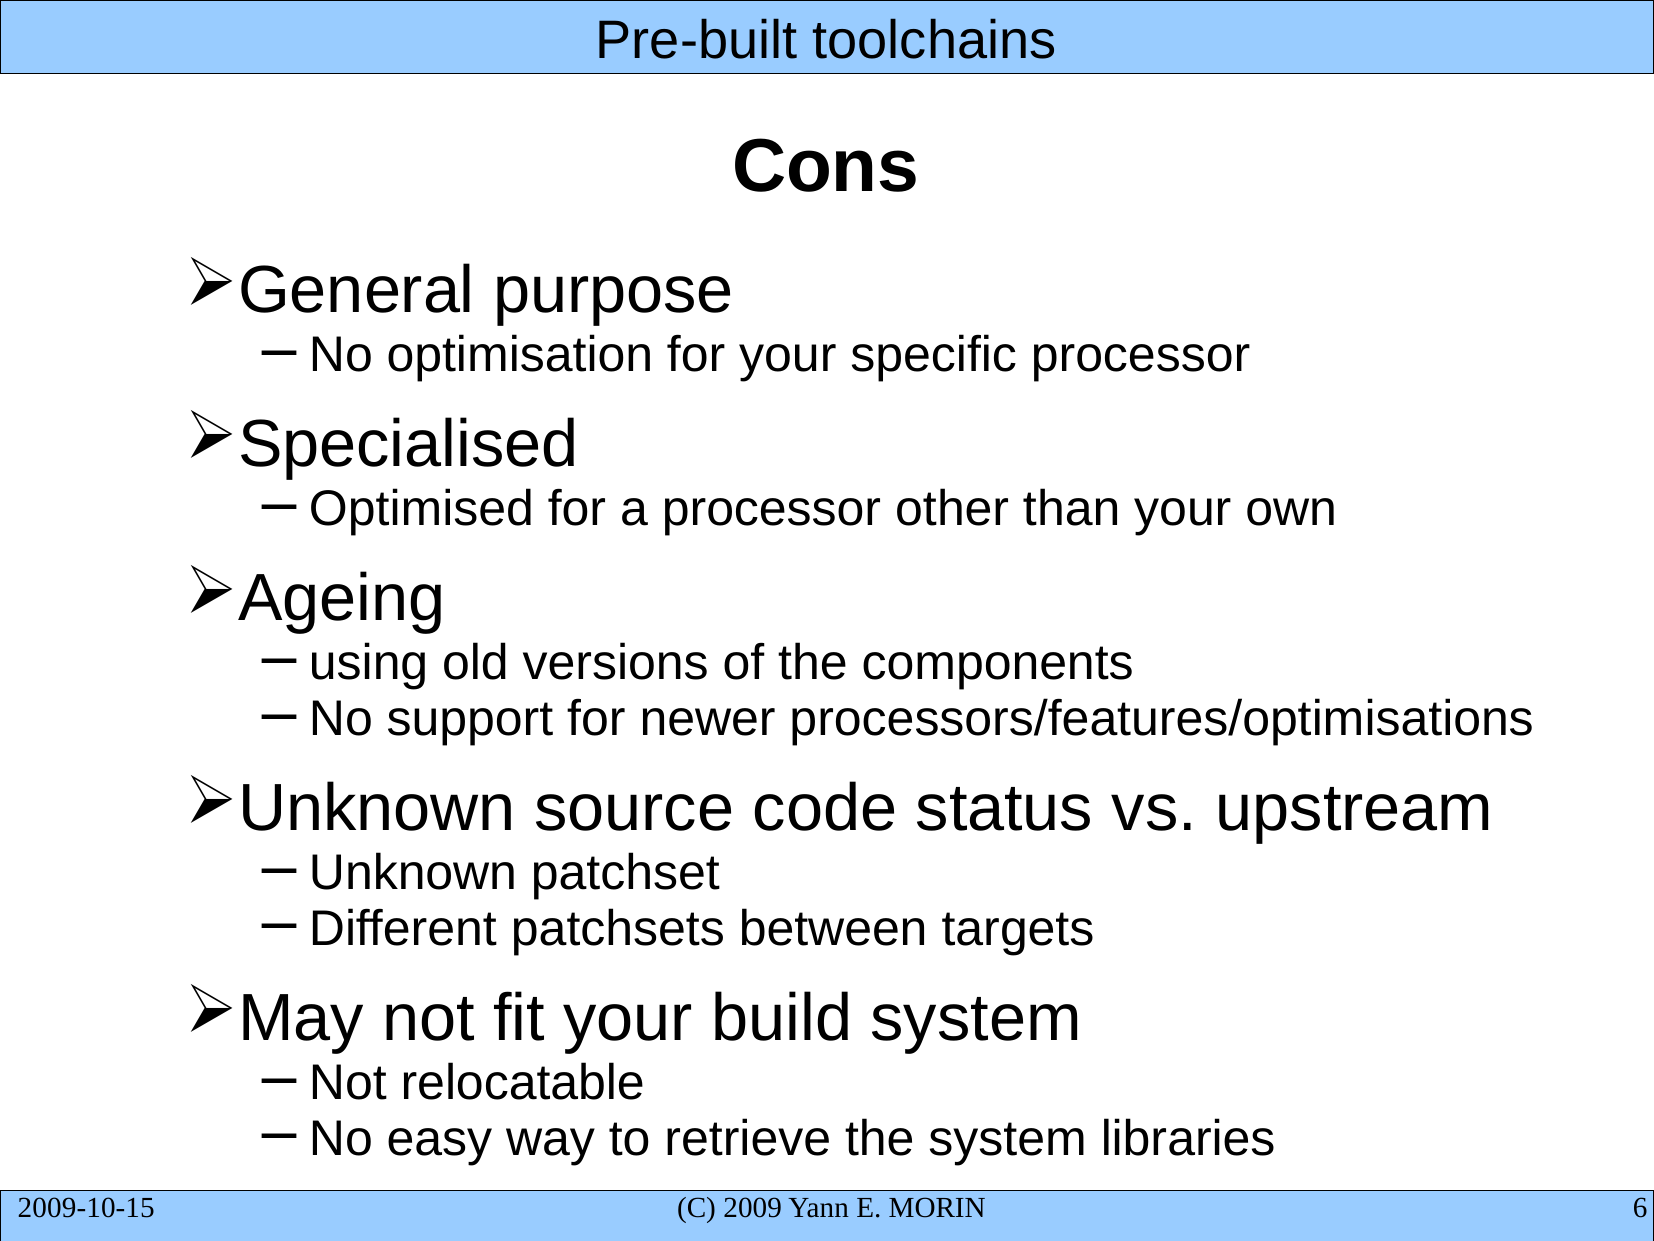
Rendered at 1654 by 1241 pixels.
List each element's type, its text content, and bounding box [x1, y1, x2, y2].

title Pre-built toolchains [82, 0, 1571, 79]
list Cons [167, 123, 1467, 222]
list General purpose No optimisation for your specific processor Specialised Optimised for a processor other than your own Ageing using old versions of the components No support for newer processors/features/optimisations Unknown source code status vs. upstream Unknown patchset Different patchsets between targets May not fit your build system Not relocatable No easy way to retrieve the system libraries [167, 251, 1590, 1166]
